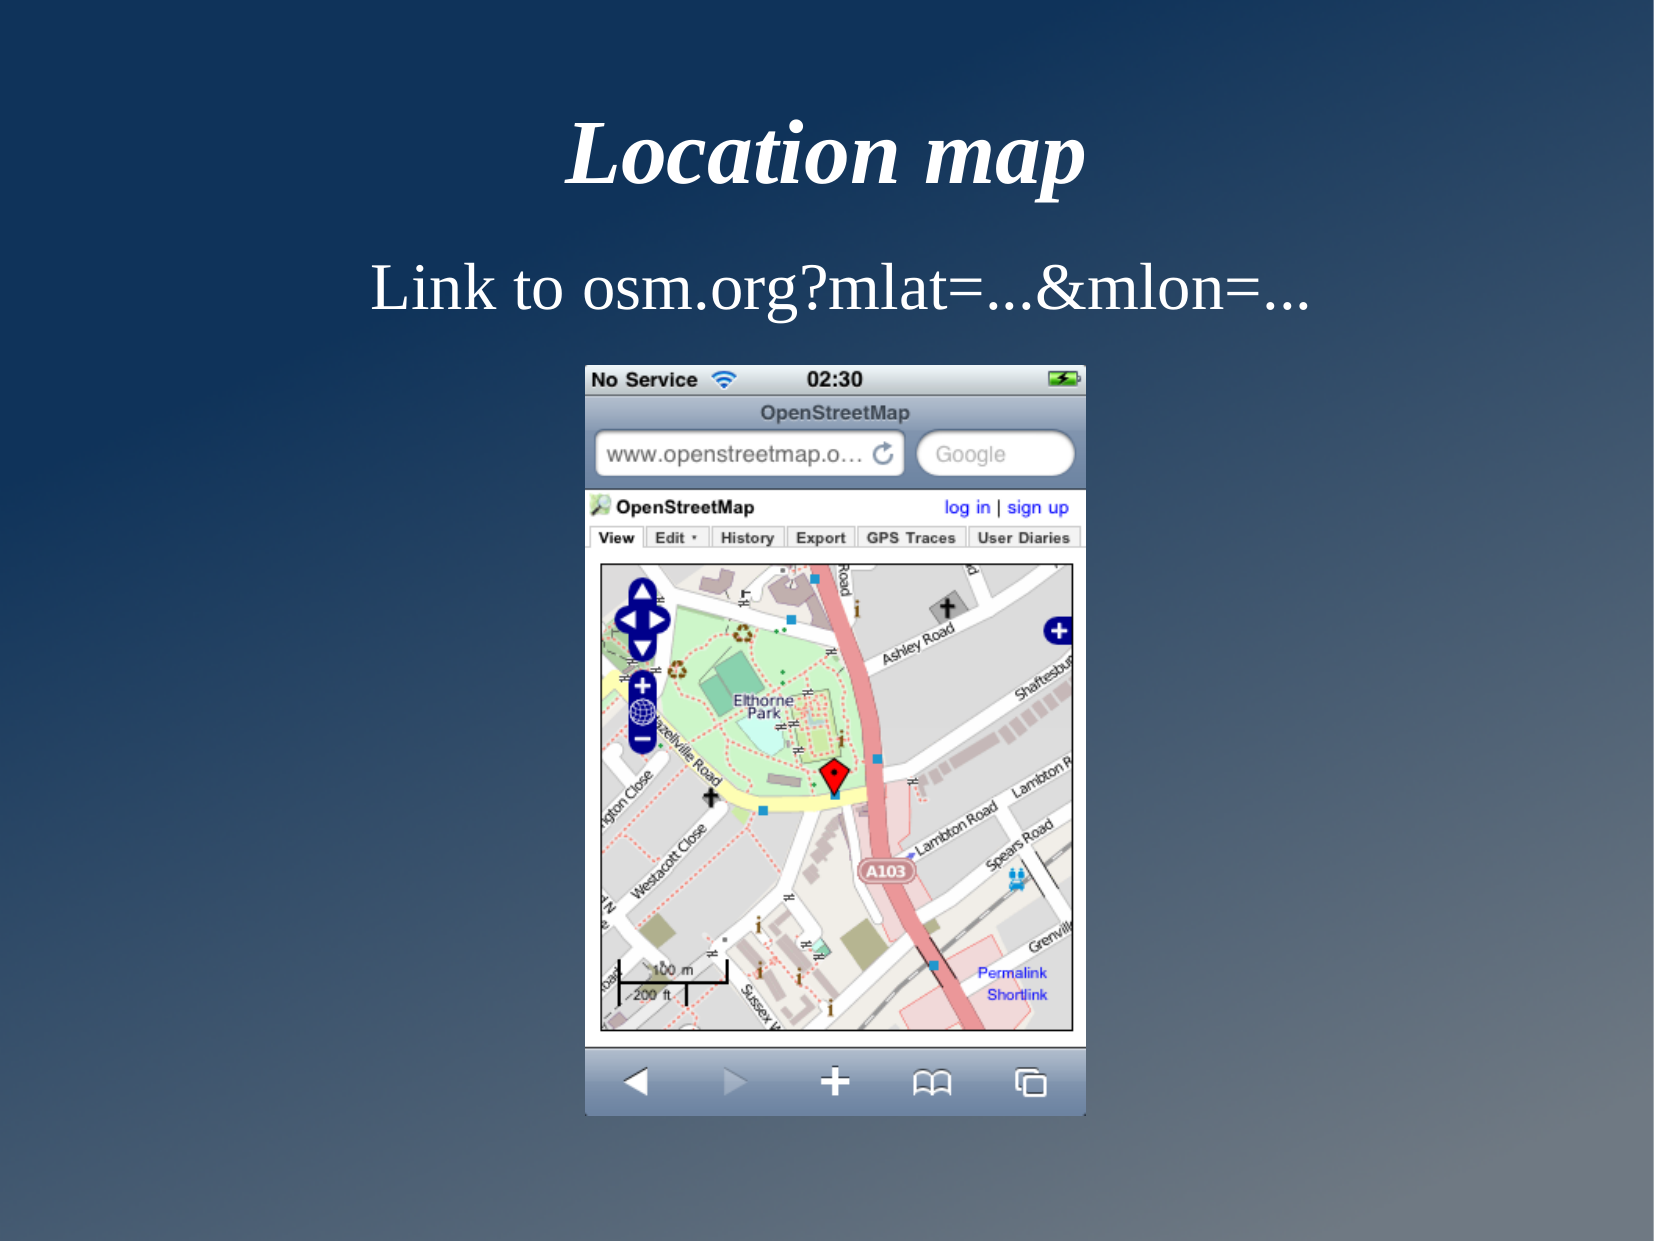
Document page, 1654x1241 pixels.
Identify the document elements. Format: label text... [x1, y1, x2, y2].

picture [0, 0, 1654, 1241]
title Location map [82, 56, 1571, 250]
list Link to osm.org?mlat=...&mlon=... [370, 250, 1318, 353]
